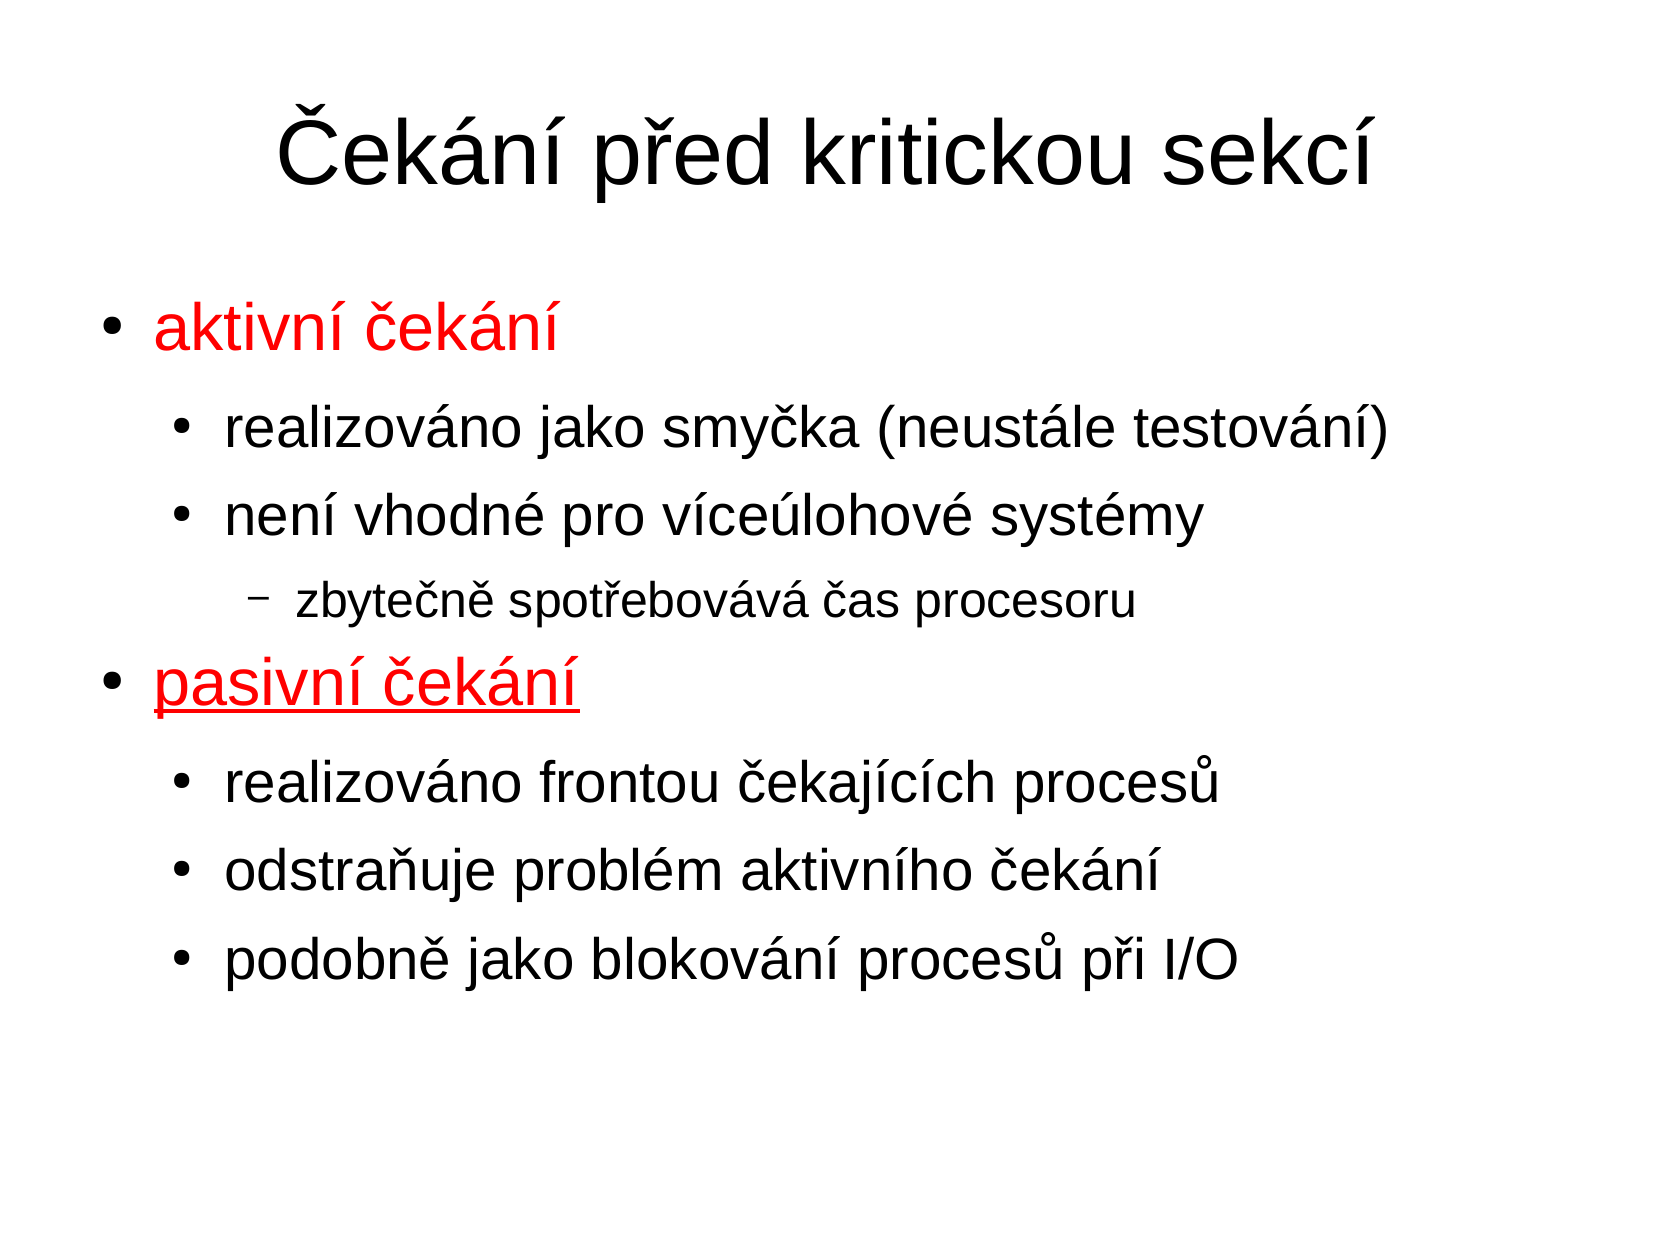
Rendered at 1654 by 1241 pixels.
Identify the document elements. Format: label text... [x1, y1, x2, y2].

list aktivní čekání realizováno jako smyčka (neustále testování) není vhodné pro víceúlohové systémy zbytečně spotřebovává čas procesoru pasivní čekání realizováno frontou čekajících procesů odstraňuje problém aktivního čekání podobně jako blokování procesů při I/O [82, 290, 1571, 1094]
title Čekání před kritickou sekcí [82, 56, 1571, 250]
